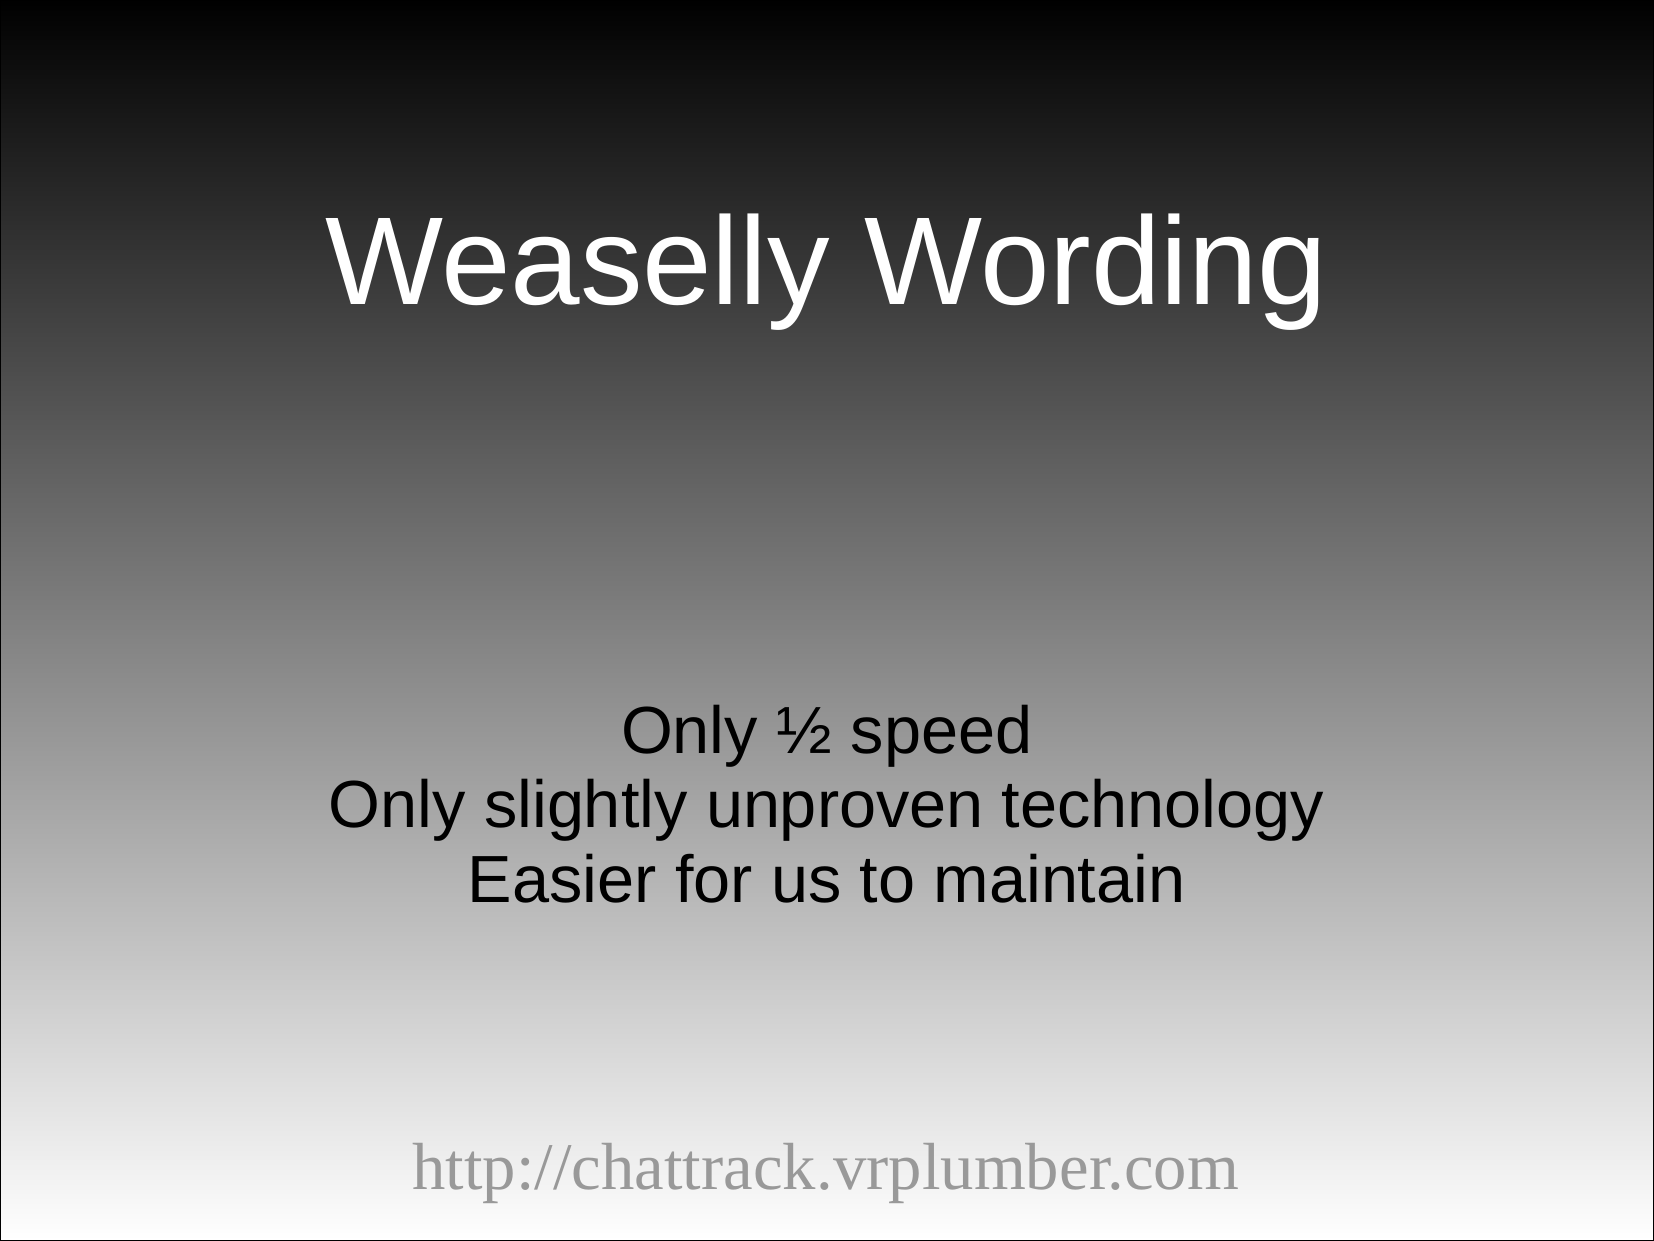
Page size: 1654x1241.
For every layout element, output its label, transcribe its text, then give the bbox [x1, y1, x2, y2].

title Weaselly Wording [0, 56, 1654, 466]
subtitle Only ½ speed Only slightly unproven technology Easier for us to maintain [29, 403, 1625, 1207]
